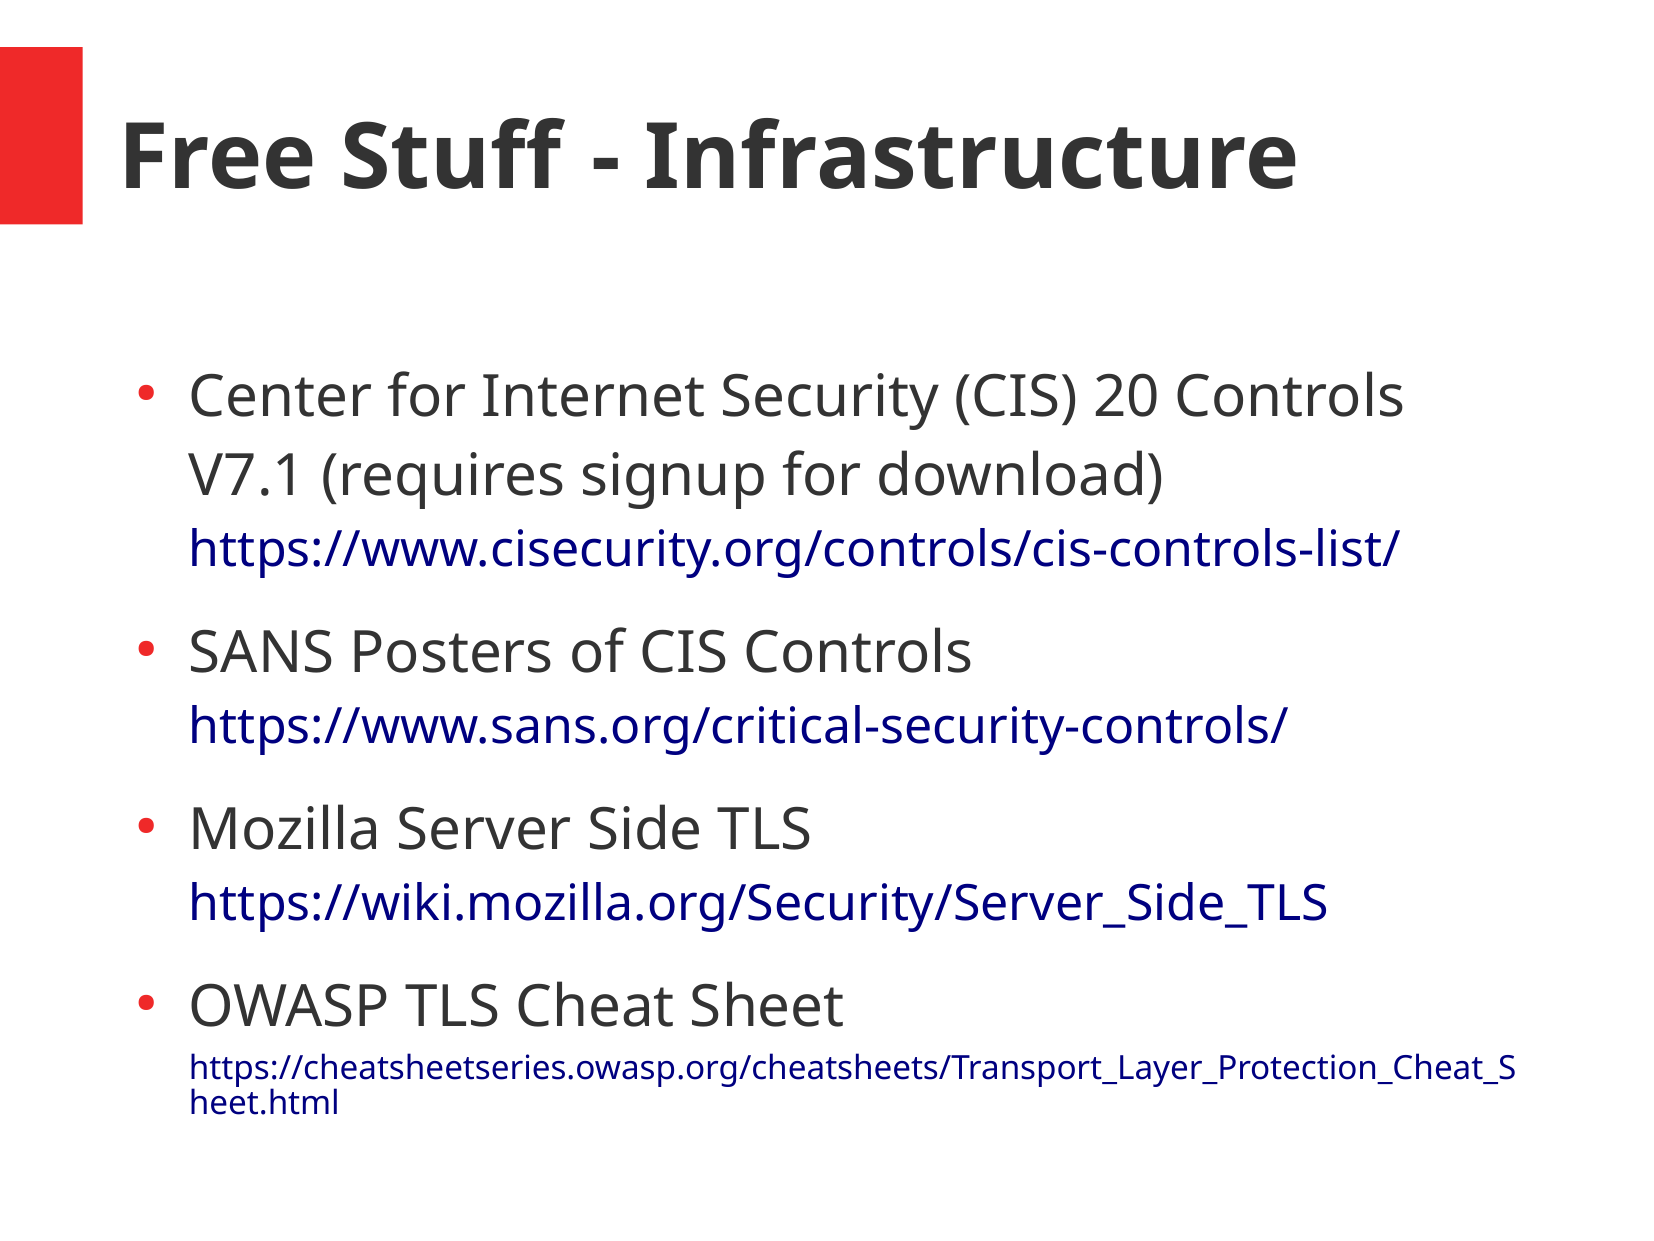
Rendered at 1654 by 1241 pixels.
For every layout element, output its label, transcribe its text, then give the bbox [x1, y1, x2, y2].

title Free Stuff - Infrastructure [118, 49, 1571, 257]
list Center for Internet Security (CIS) 20 Controls V7.1 (requires signup for download)https://www.cisecurity.org/controls/cis-controls-list/ SANS Posters of CIS Controls https://www.sans.org/critical-security-controls/ Mozilla Server Side TLS https://wiki.mozilla.org/Security/Server_Side_TLS OWASP TLS Cheat Sheethttps://cheatsheetseries.owasp.org/cheatsheets/Transport_Layer_Protection_Cheat_Sheet.html [118, 354, 1536, 1074]
